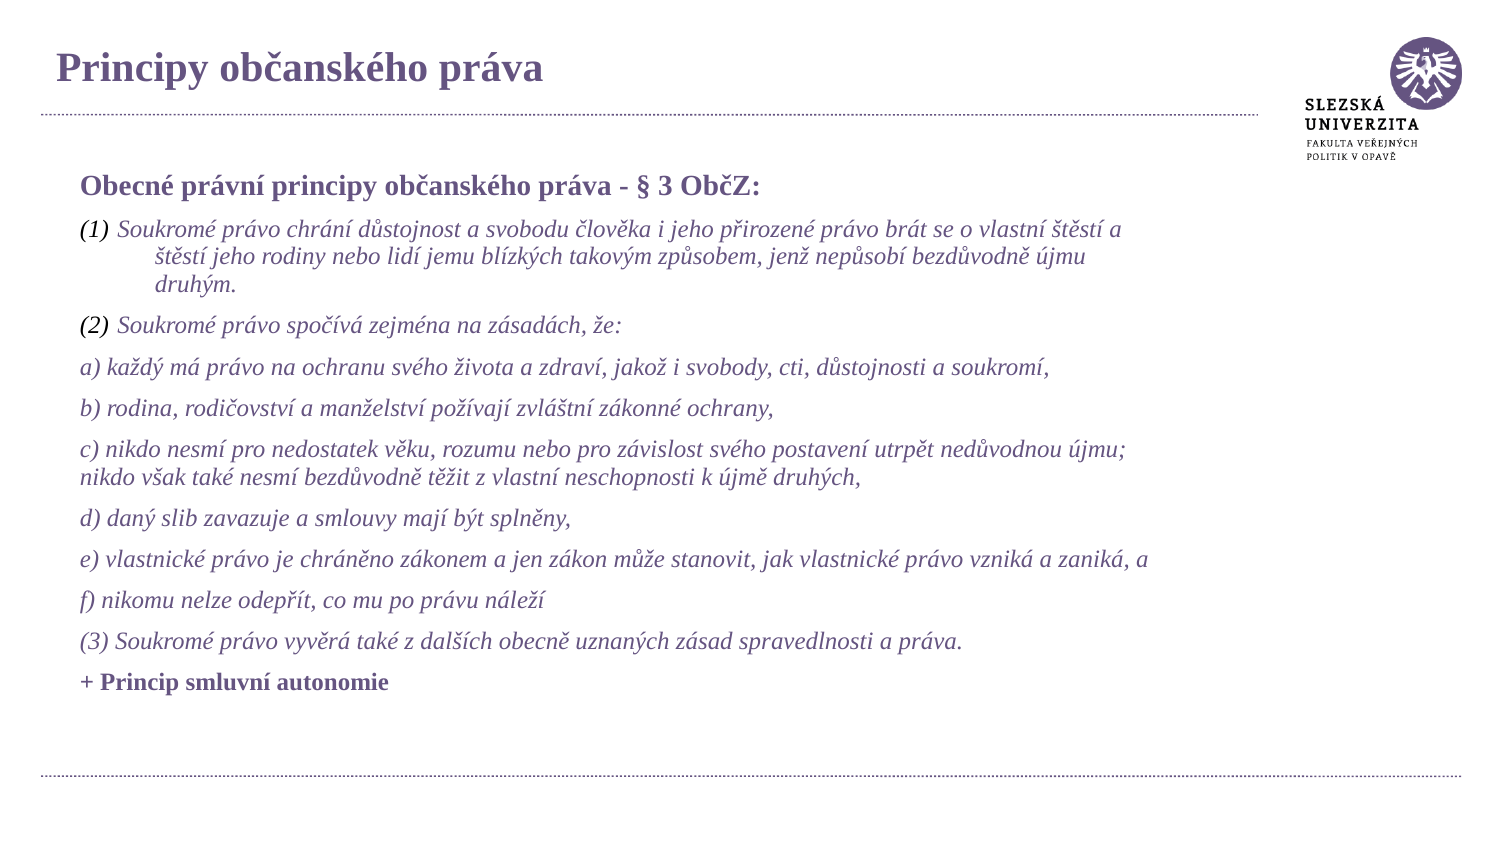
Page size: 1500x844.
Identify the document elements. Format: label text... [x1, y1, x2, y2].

title Principy občanského práva [41, 32, 1095, 116]
text_box Obecné právní principy občanského práva - § 3 ObčZ: Soukromé právo chrání důstojnost a svobodu člověka i jeho přirozené právo brát se o vlastní štěstí a štěstí jeho rodiny nebo lidí jemu blízkých takovým způsobem, jenž nepůsobí bezdůvodně újmu druhým. Soukromé právo spočívá zejména na zásadách, že: a) každý má právo na ochranu svého života a zdraví, jakož i svobody, cti, důstojnosti a soukromí, b) rodina, rodičovství a manželství požívají zvláštní zákonné ochrany, c) nikdo nesmí pro nedostatek věku, rozumu nebo pro závislost svého postavení utrpět nedůvodnou újmu; nikdo však také nesmí bezdůvodně těžit z vlastní neschopnosti k újmě druhých, d) daný slib zavazuje a smlouvy mají být splněny, e) vlastnické právo je chráněno zákonem a jen zákon může stanovit, jak vlastnické právo vzniká a zaniká, a f) nikomu nelze odepřít, co mu po právu náleží (3) Soukromé právo vyvěrá také z dalších obecně uznaných zásad spravedlnosti a práva. + Princip smluvní autonomie [64, 161, 1176, 753]
